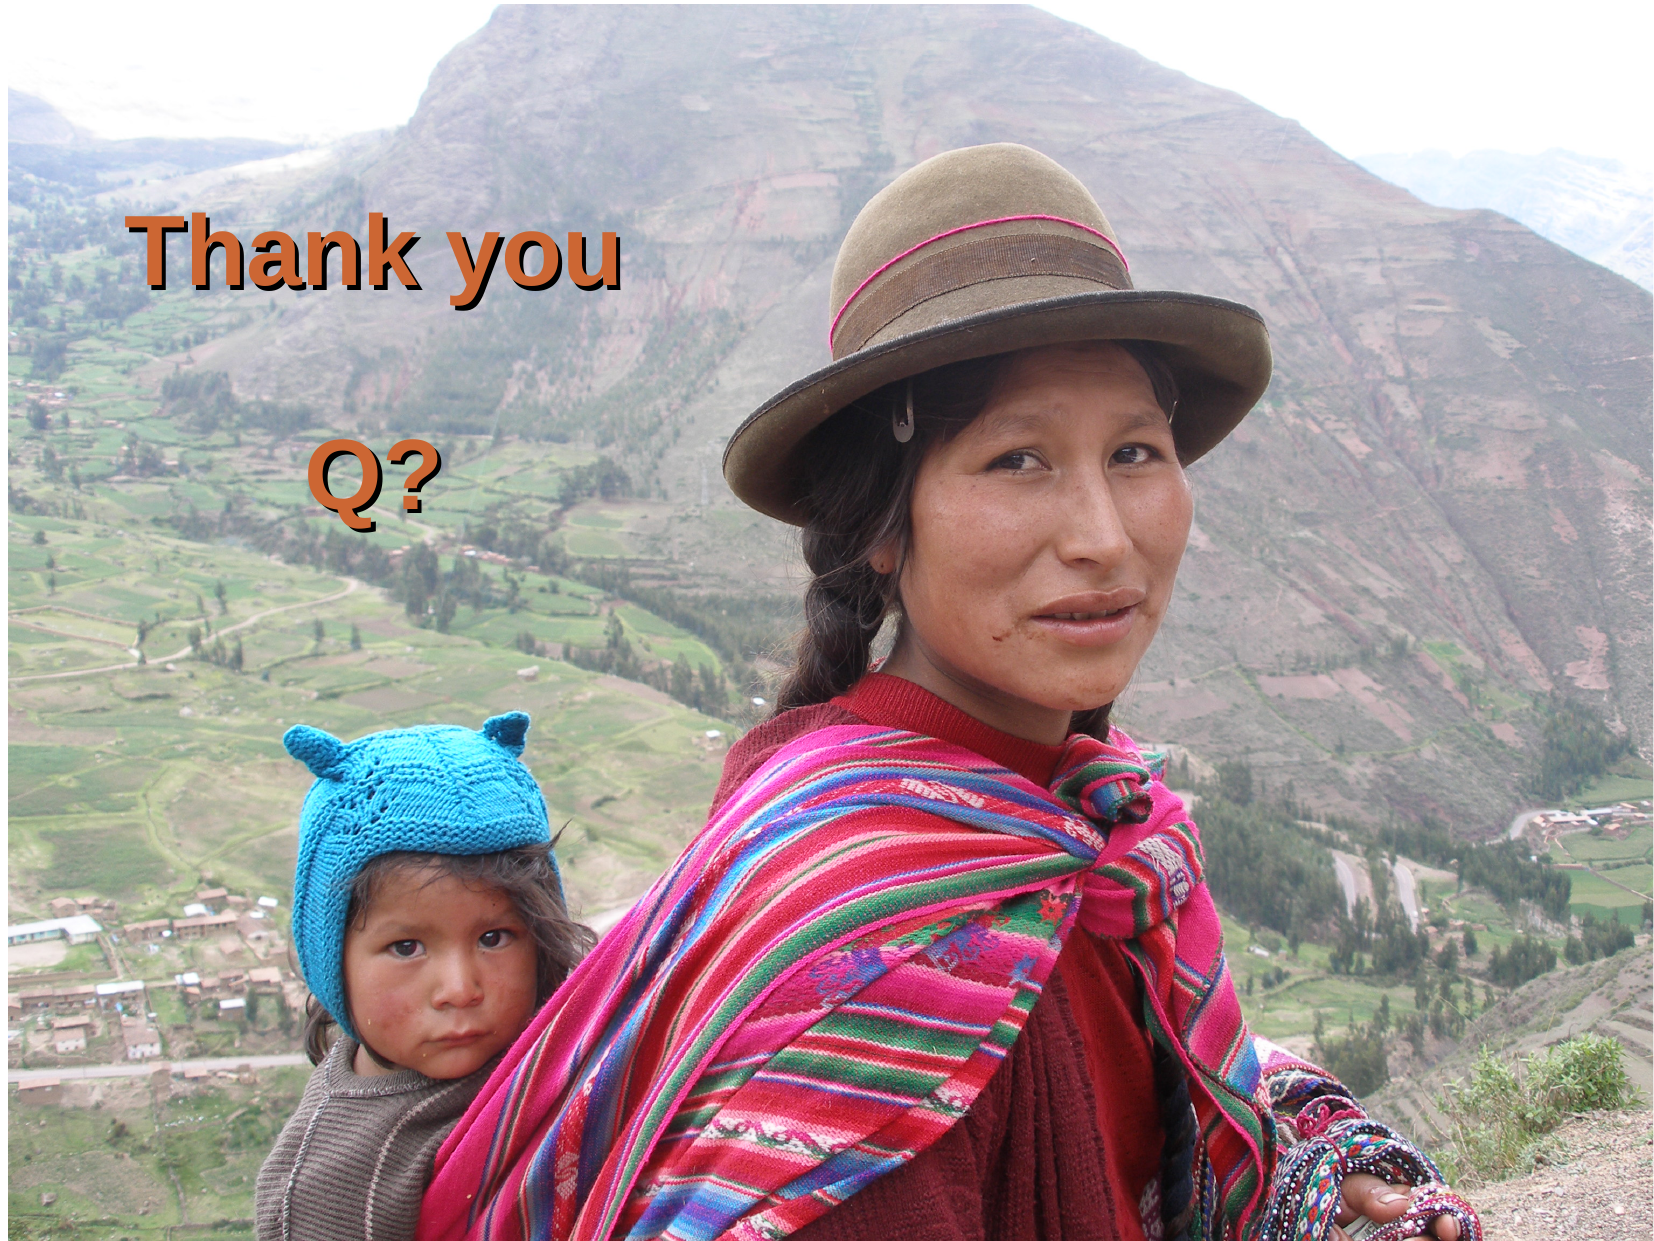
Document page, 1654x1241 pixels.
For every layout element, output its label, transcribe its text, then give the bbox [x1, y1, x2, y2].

text_box Thank you Q? [35, 125, 713, 601]
picture [8, 4, 1654, 1241]
